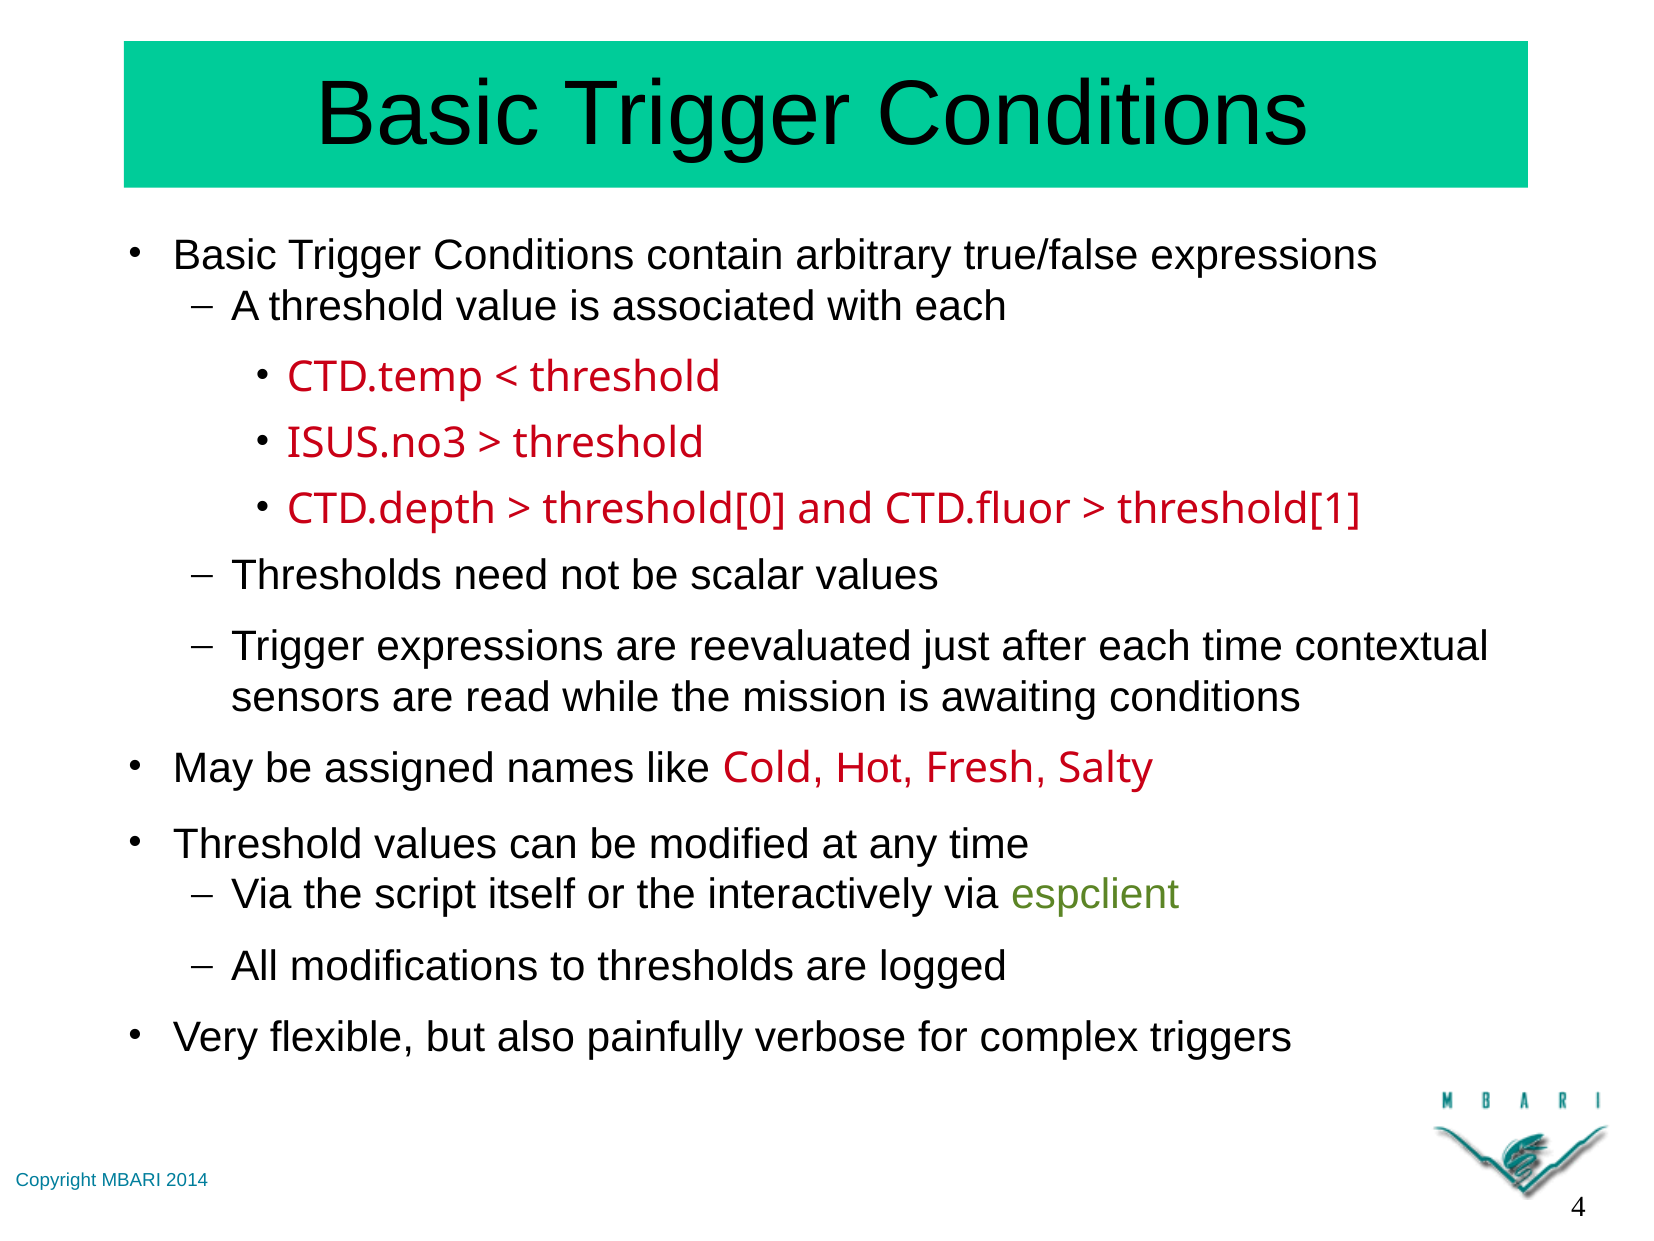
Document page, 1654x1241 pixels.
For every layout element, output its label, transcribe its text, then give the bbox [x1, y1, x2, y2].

picture [1426, 1091, 1613, 1200]
list Basic Trigger Conditions contain arbitrary true/false expressions A threshold value is associated with each CTD.temp < threshold ISUS.no3 > threshold CTD.depth > threshold[0] and CTD.fluor > threshold[1] Thresholds need not be scalar values Trigger expressions are reevaluated just after each time contextual sensors are read while the mission is awaiting conditions May be assigned names like Cold, Hot, Fresh, Salty Threshold values can be modified at any time Via the script itself or the interactively via espclient All modifications to thresholds are logged Very flexible, but also painfully verbose for complex triggers [112, 219, 1517, 1088]
title Basic Trigger Conditions [123, 41, 1528, 188]
